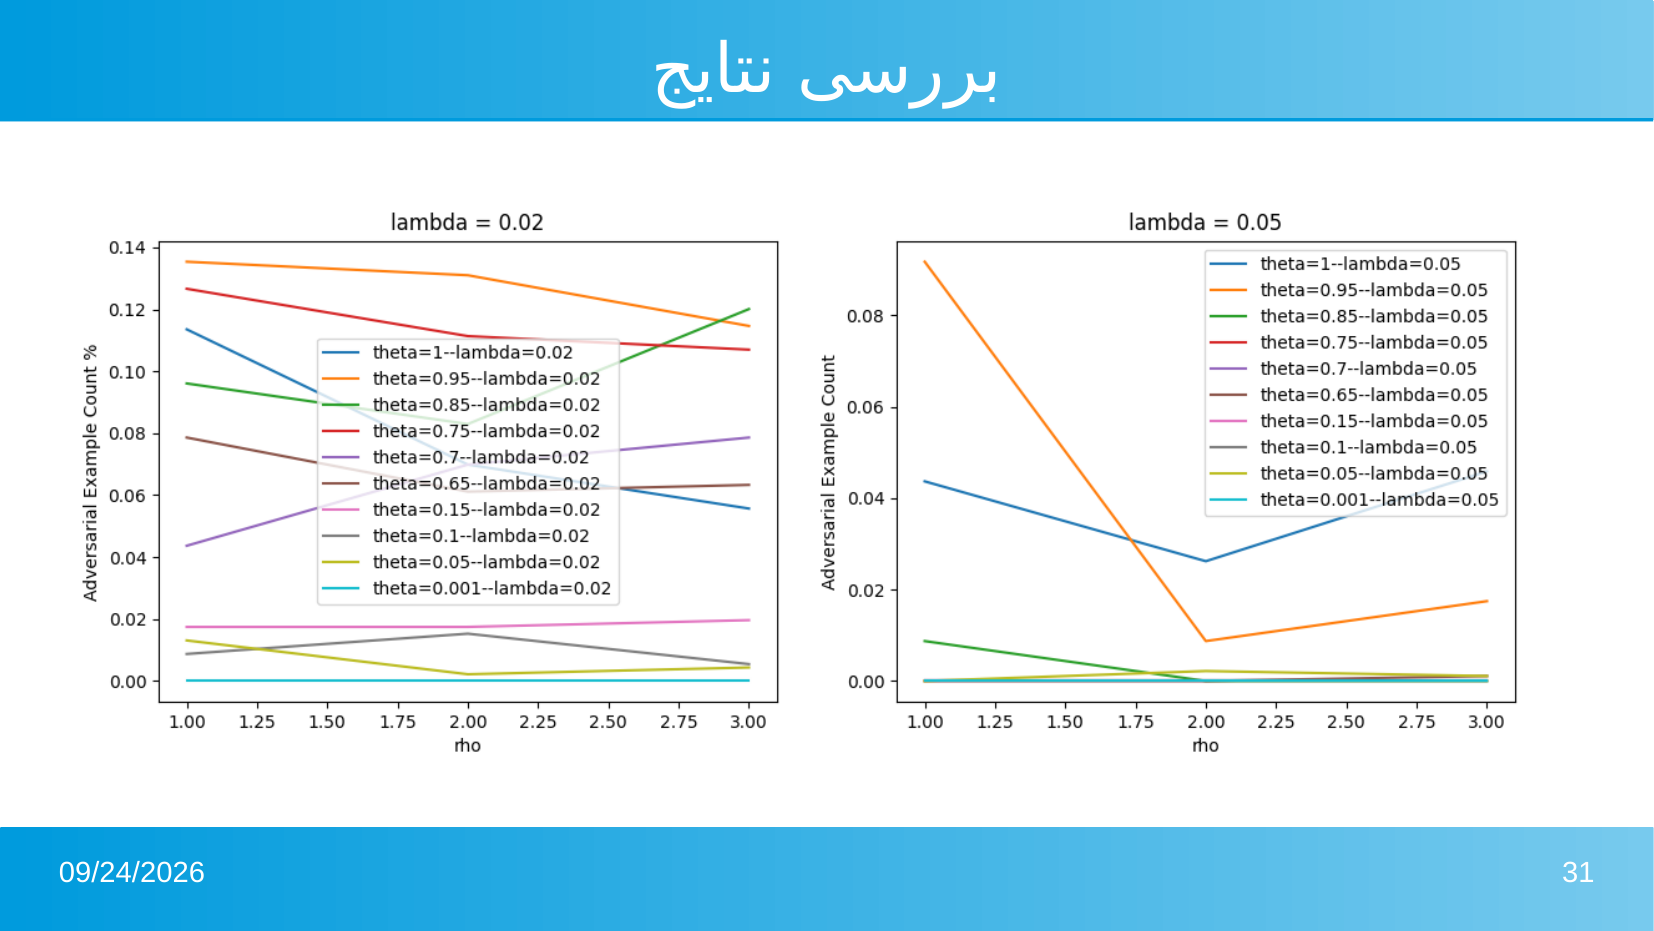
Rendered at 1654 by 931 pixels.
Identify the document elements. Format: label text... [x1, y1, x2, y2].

picture [59, 169, 1595, 768]
title بررسی نتایج [59, 29, 1595, 108]
